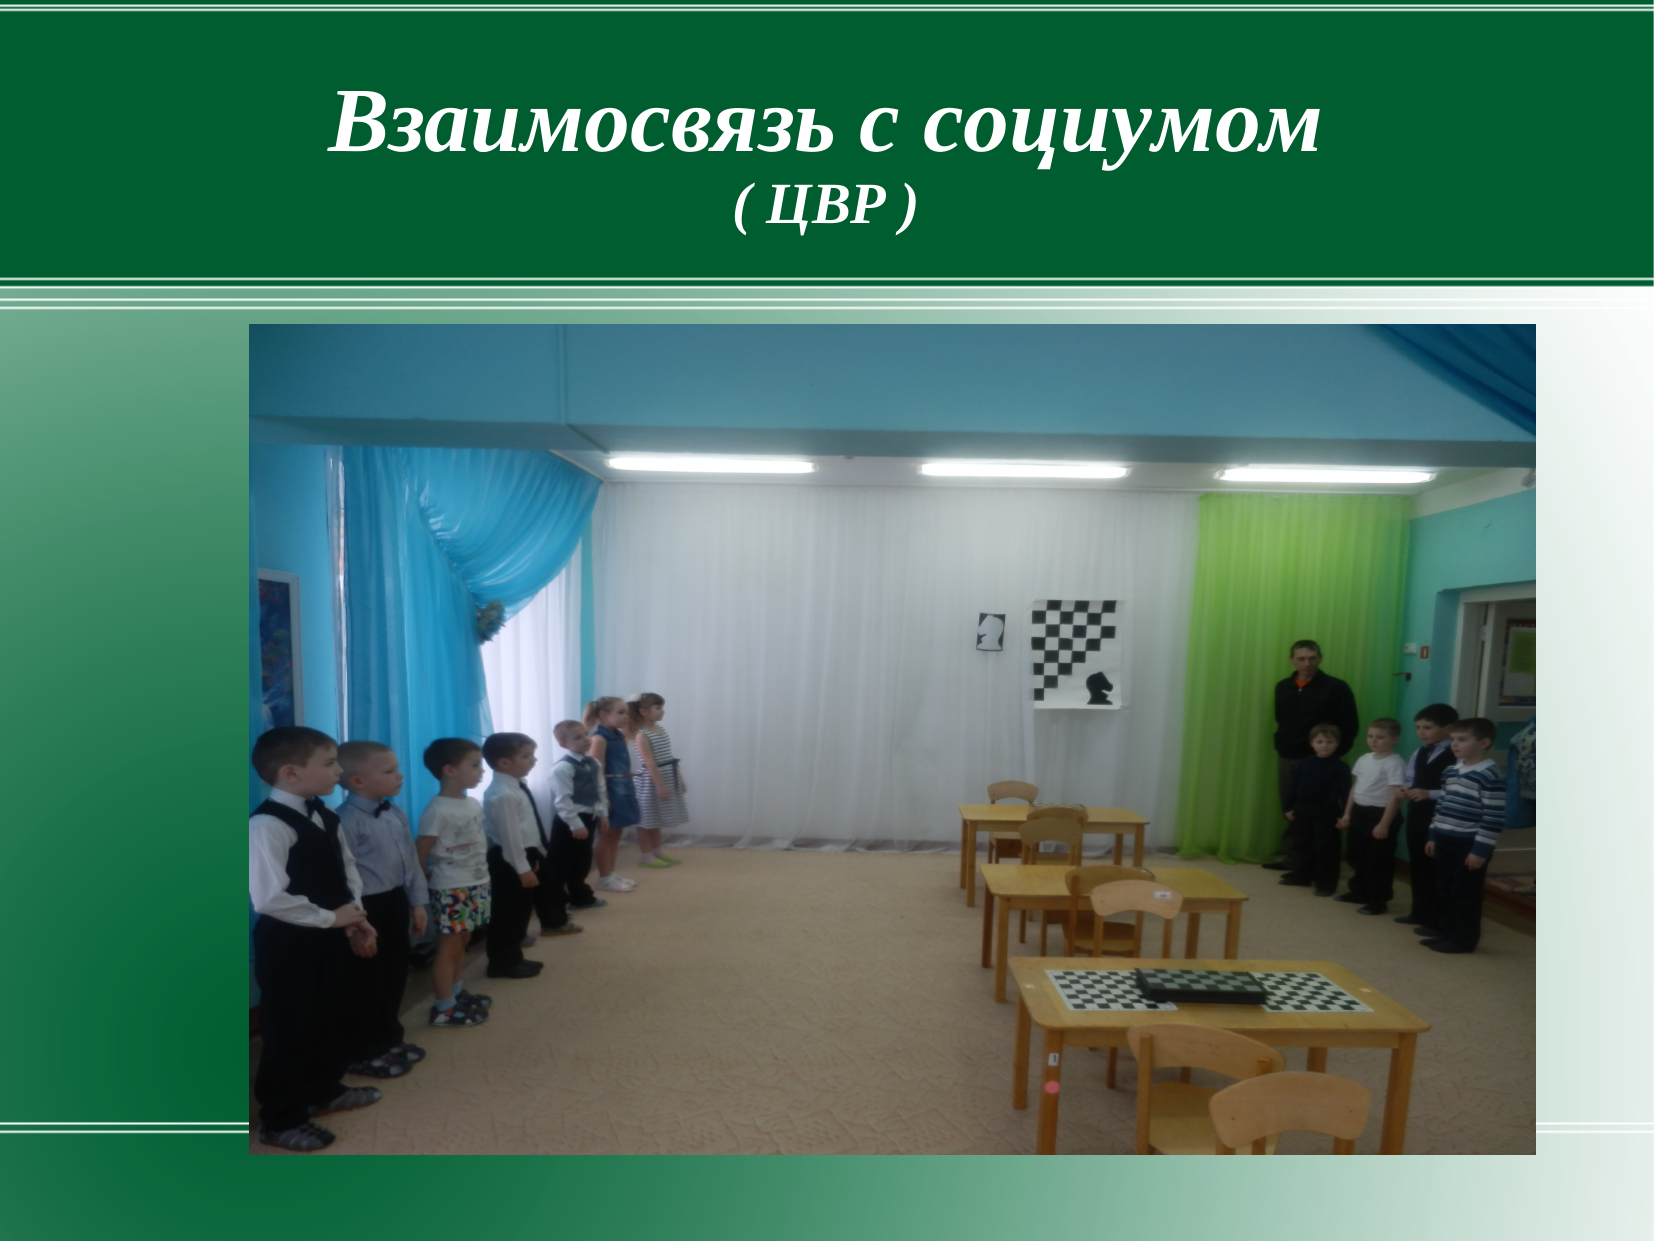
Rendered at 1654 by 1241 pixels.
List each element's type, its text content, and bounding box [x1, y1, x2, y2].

picture [0, 0, 1654, 1241]
title Взаимосвязь с социумом ( ЦВР ) [82, 49, 1571, 257]
